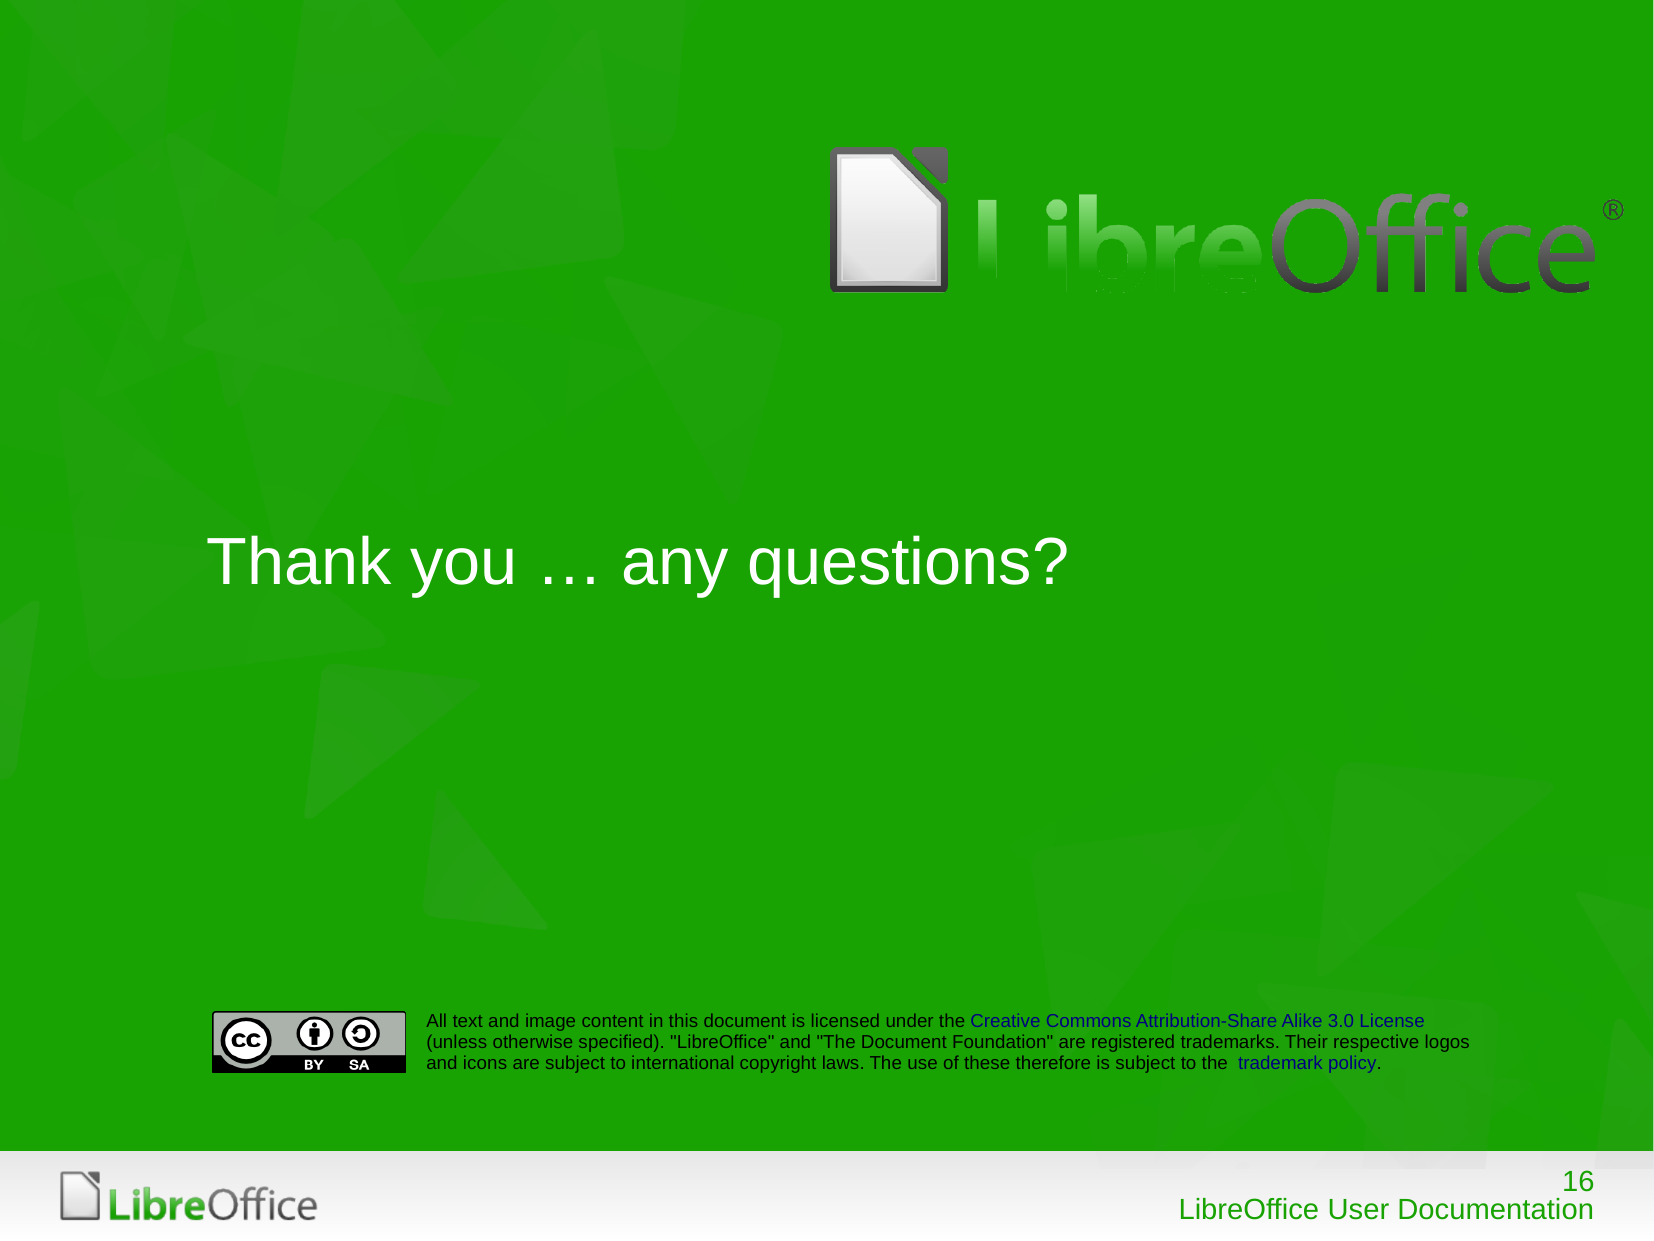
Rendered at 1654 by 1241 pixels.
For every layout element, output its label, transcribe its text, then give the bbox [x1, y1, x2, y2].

title Thank you … any questions? [206, 472, 1477, 650]
picture [915, 548, 1654, 1169]
picture [41, 1152, 337, 1240]
picture [212, 1011, 406, 1073]
picture [0, 0, 1654, 930]
